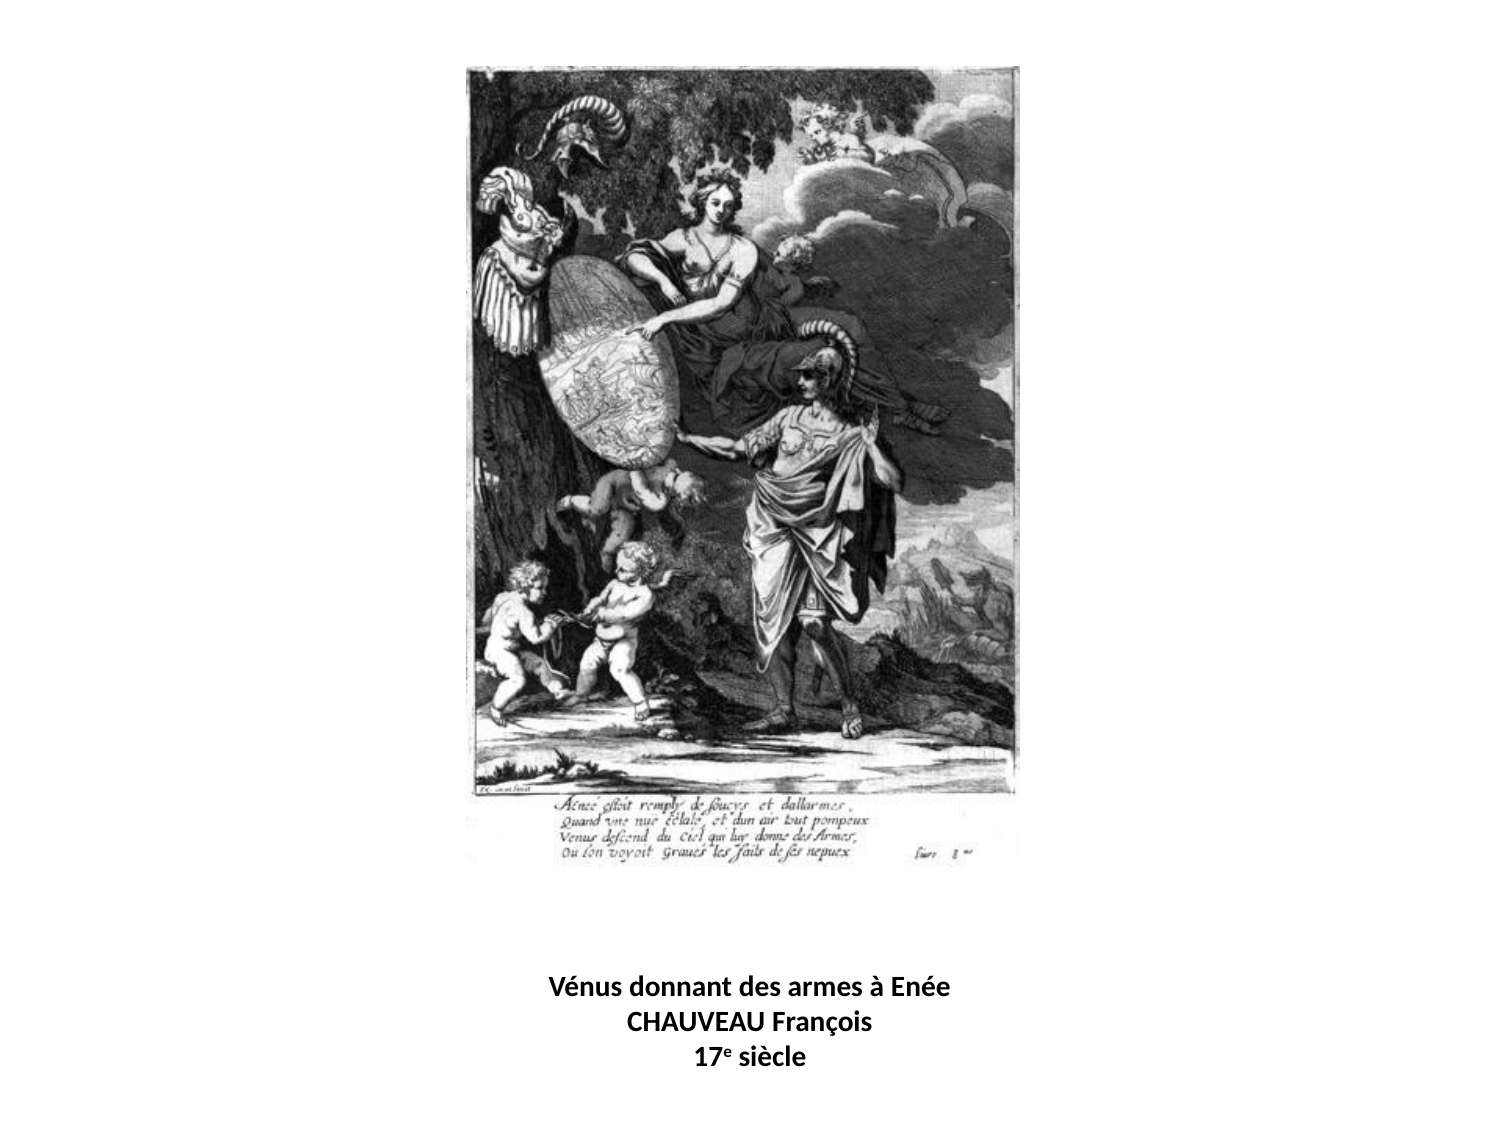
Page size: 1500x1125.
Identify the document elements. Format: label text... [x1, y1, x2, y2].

title Vénus donnant des armes à Enée CHAUVEAU François 17e siècle [0, 893, 1500, 1081]
picture [466, 66, 1020, 867]
